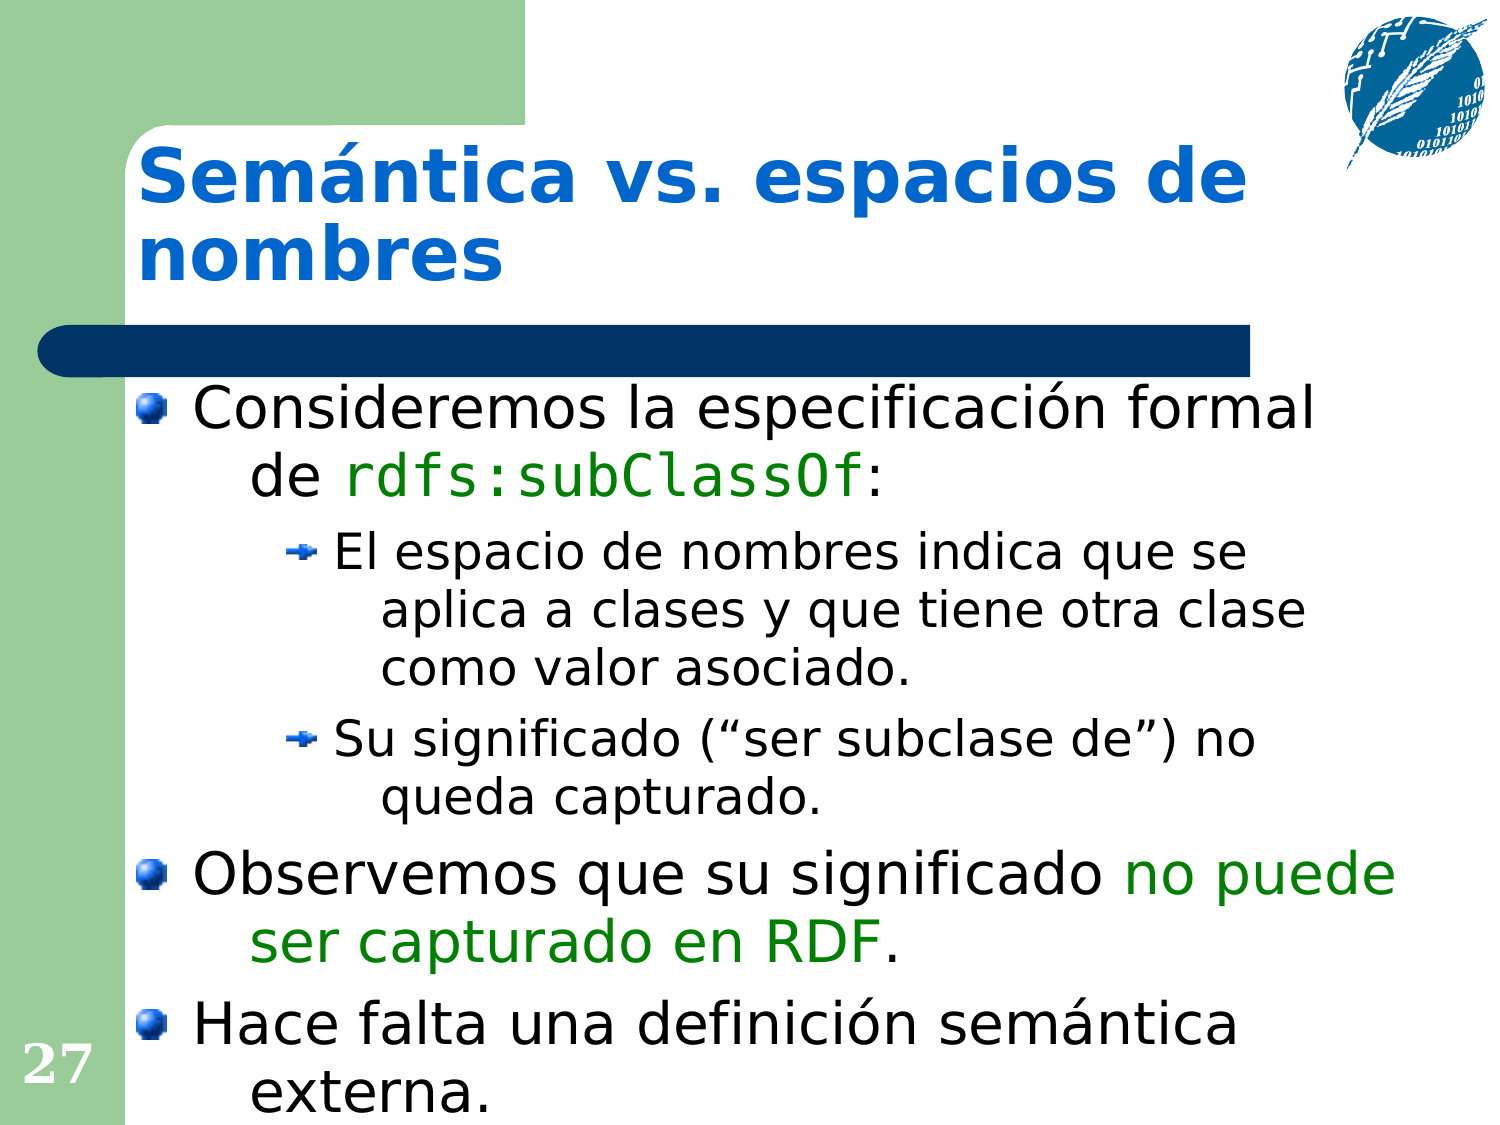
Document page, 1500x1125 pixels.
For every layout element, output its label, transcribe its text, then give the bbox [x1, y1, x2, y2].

picture [1433, 139, 1440, 147]
picture [1416, 140, 1425, 149]
title Semántica vs. espacios de nombres [136, 135, 1413, 301]
picture [1436, 127, 1450, 136]
picture [1341, 15, 1487, 172]
list Consideremos la especificación formal de rdfs:subClassOf: El espacio de nombres indica que se aplica a clases y que tiene otra clase como valor asociado. Su significado (“ser subclase de”) no queda capturado. Observemos que su significado no puede ser capturado en RDF. Hace falta una definición semántica externa. [136, 374, 1399, 1125]
picture [1427, 138, 1431, 148]
